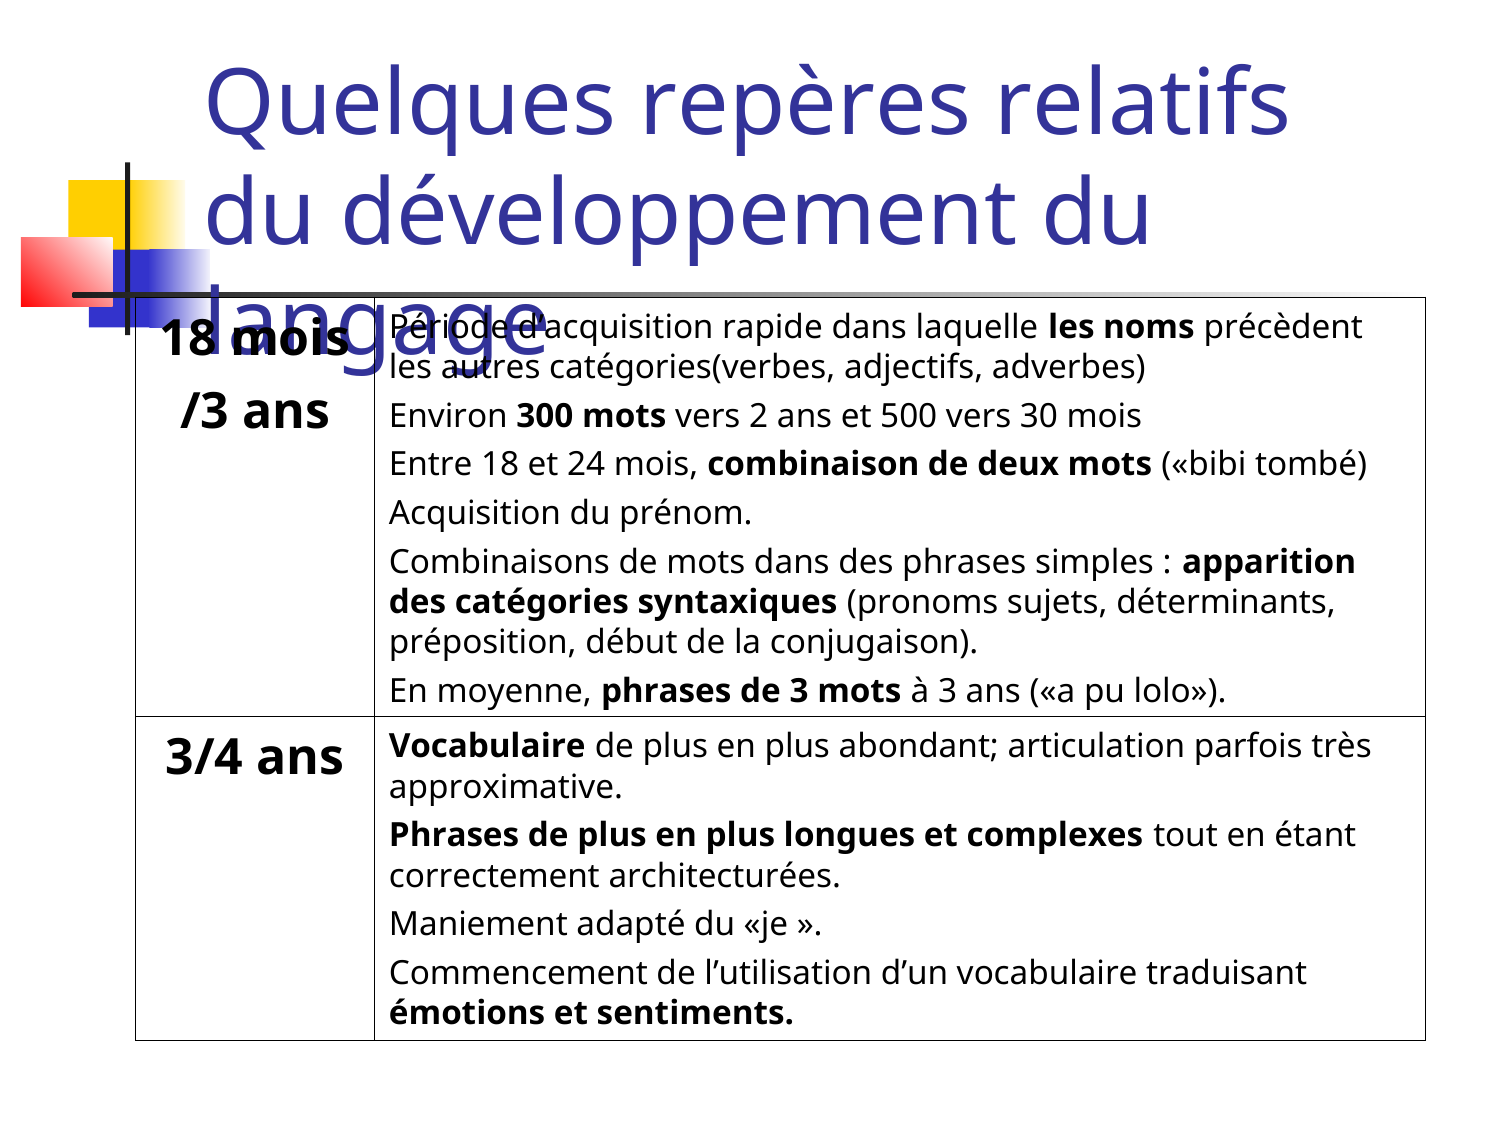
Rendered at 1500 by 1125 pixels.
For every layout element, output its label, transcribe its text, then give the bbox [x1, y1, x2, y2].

table_header 18 mois /3 ans [136, 298, 374, 716]
title Quelques repères relatifs du développement du langage [188, 35, 1468, 276]
table_cell 3/4 ans [136, 717, 374, 1040]
table_header Période d’acquisition rapide dans laquelle les noms précèdent les autres catégories(verbes, adjectifs, adverbes) Environ 300 mots vers 2 ans et 500 vers 30 mois Entre 18 et 24 mois, combinaison de deux mots («bibi tombé) Acquisition du prénom. Combinaisons de mots dans des phrases simples : apparition des catégories syntaxiques (pronoms sujets, déterminants, préposition, début de la conjugaison). En moyenne, phrases de 3 mots à 3 ans («a pu lolo»). [375, 298, 1425, 716]
table_cell Vocabulaire de plus en plus abondant; articulation parfois très approximative. Phrases de plus en plus longues et complexes tout en étant correctement architecturées. Maniement adapté du «je ». Commencement de l’utilisation d’un vocabulaire traduisant émotions et sentiments. [375, 717, 1425, 1040]
